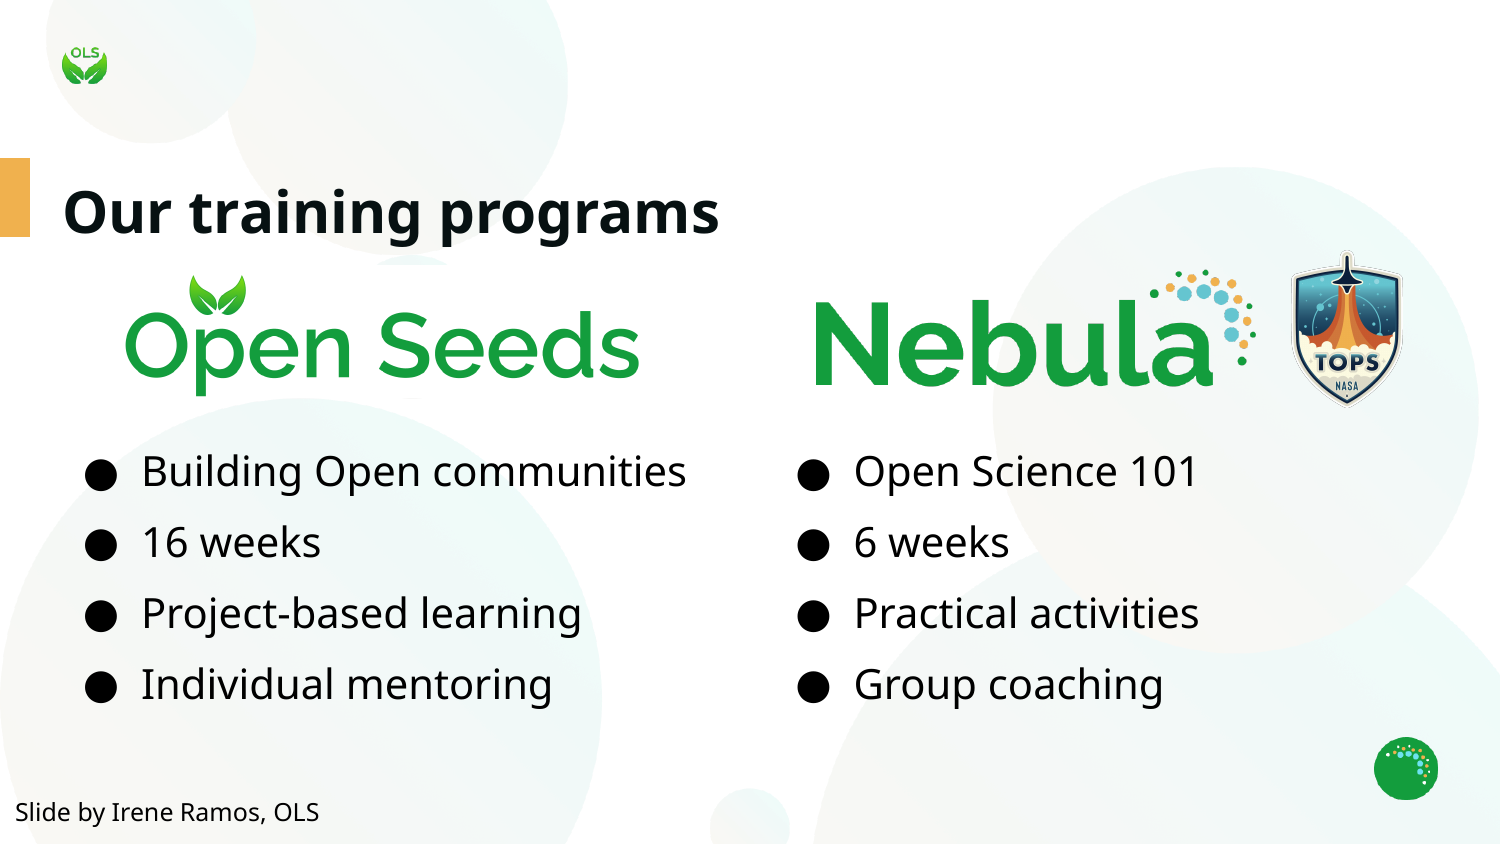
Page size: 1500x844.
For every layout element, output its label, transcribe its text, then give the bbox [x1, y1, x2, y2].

list Open Science 101 6 weeks Practical activities Group coaching [763, 429, 1376, 811]
text_box Slide by Irene Ramos, OLS [0, 781, 372, 842]
text_box Our training programs [62, 160, 1063, 239]
picture [0, 0, 1500, 844]
list Building Open communities 16 weeks Project-based learning Individual mentoring [51, 429, 706, 787]
